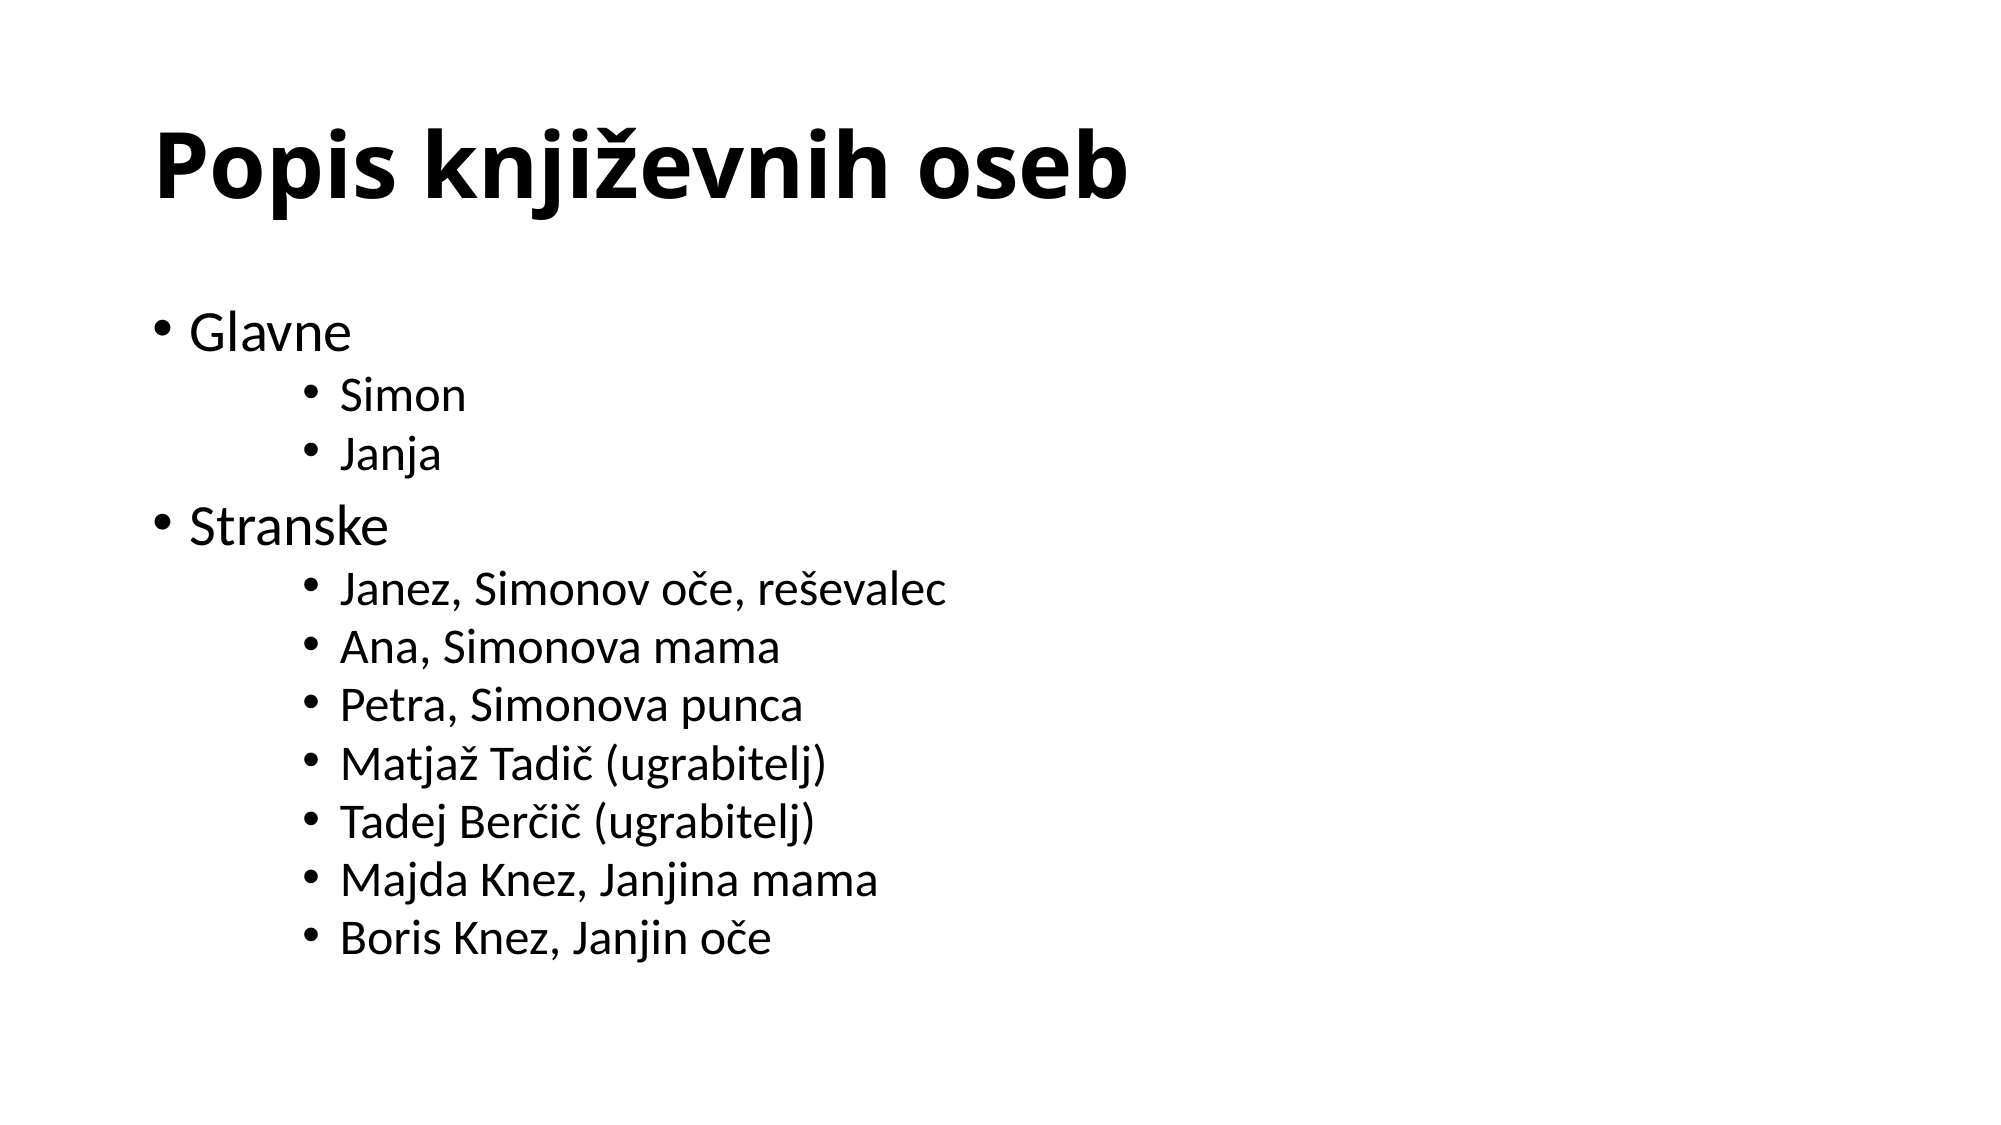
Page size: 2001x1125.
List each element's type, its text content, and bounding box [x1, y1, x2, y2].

list Glavne Simon Janja Stranske Janez, Simonov oče, reševalec Ana, Simonova mama Petra, Simonova punca Matjaž Tadič (ugrabitelj) Tadej Berčič (ugrabitelj) Majda Knez, Janjina mama Boris Knez, Janjin oče [137, 299, 1863, 1014]
title Popis književnih oseb [137, 59, 1863, 278]
